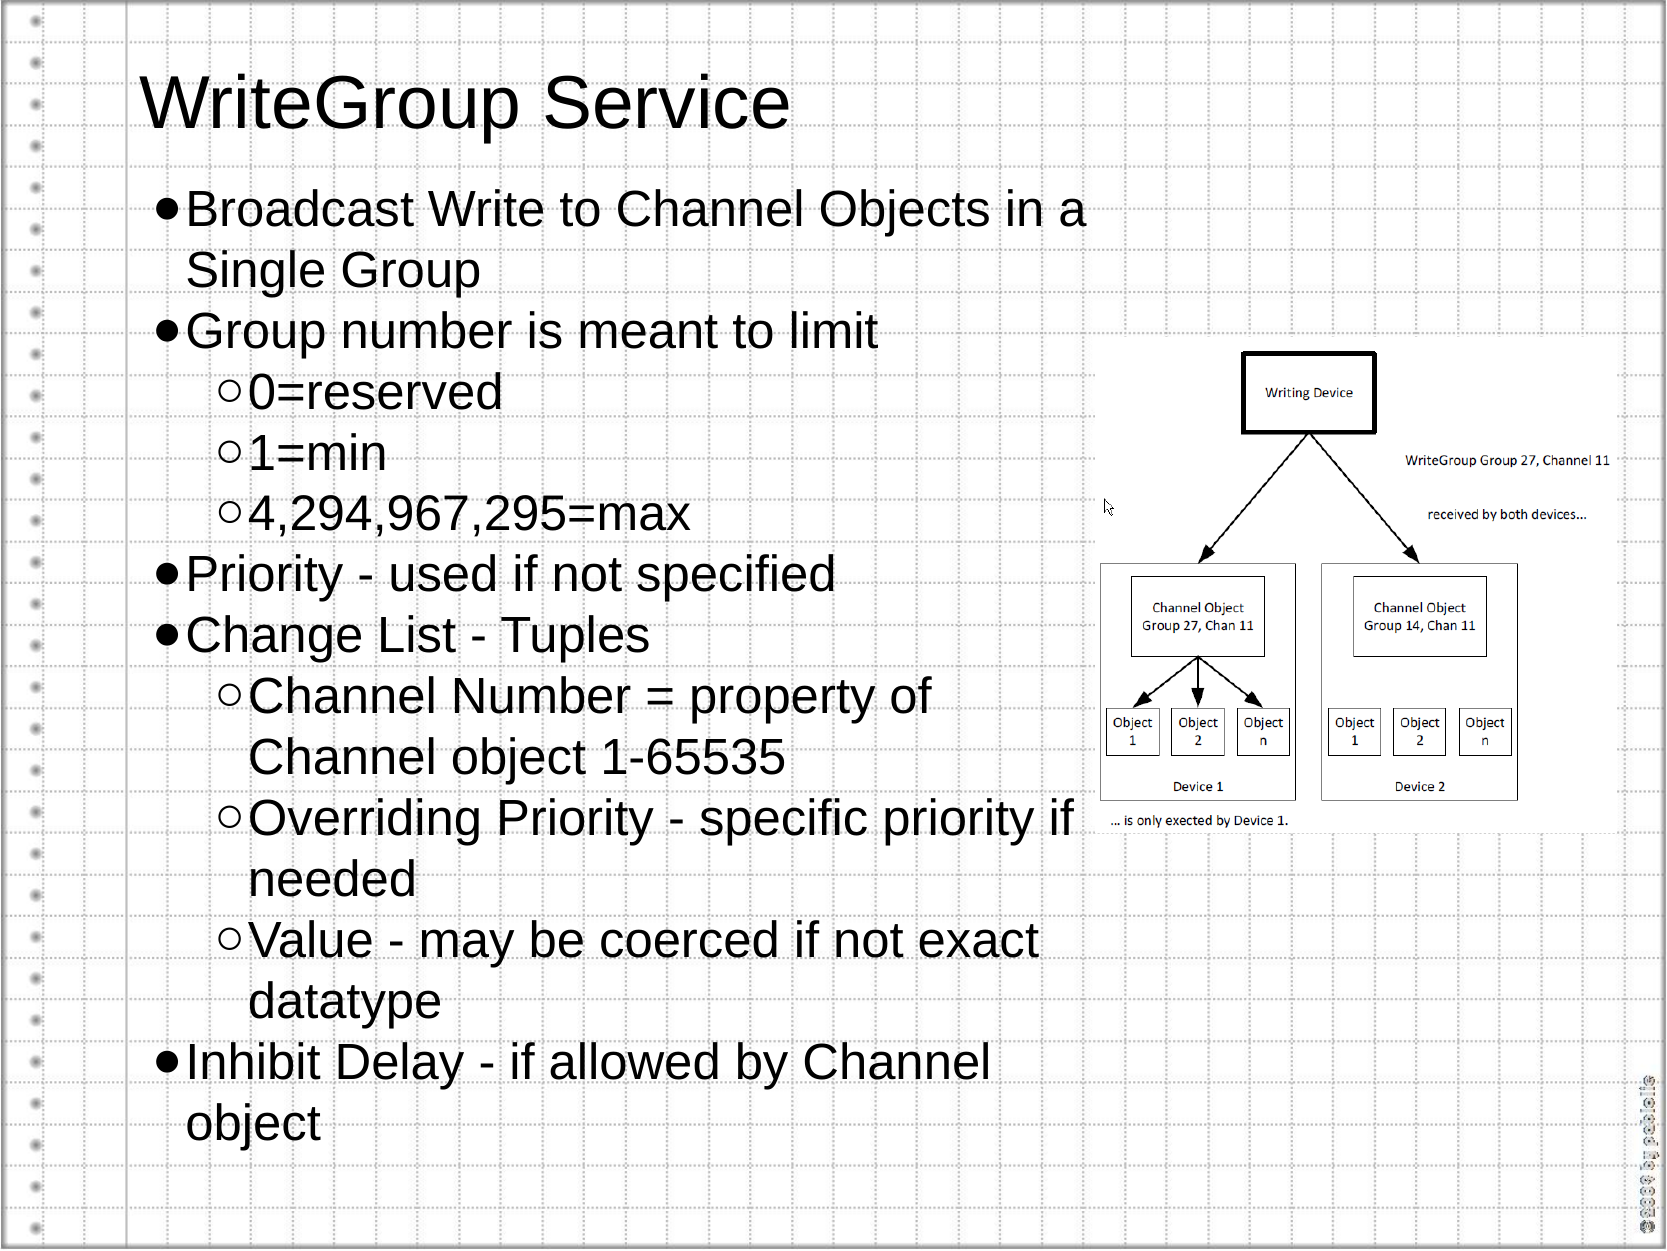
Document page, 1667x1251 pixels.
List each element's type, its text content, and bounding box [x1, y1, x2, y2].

list Broadcast Write to Channel Objects in a Single Group Group number is meant to limit 0=reserved 1=min 4,294,967,295=max Priority - used if not specified Change List - Tuples Channel Number = property of Channel object 1-65535 Overriding Priority - specific priority if needed Value - may be coerced if not exact datatype Inhibit Delay - if allowed by Channel object [116, 169, 1096, 1196]
title WriteGroup Service [133, 47, 1630, 170]
picture [0, 0, 1667, 1250]
